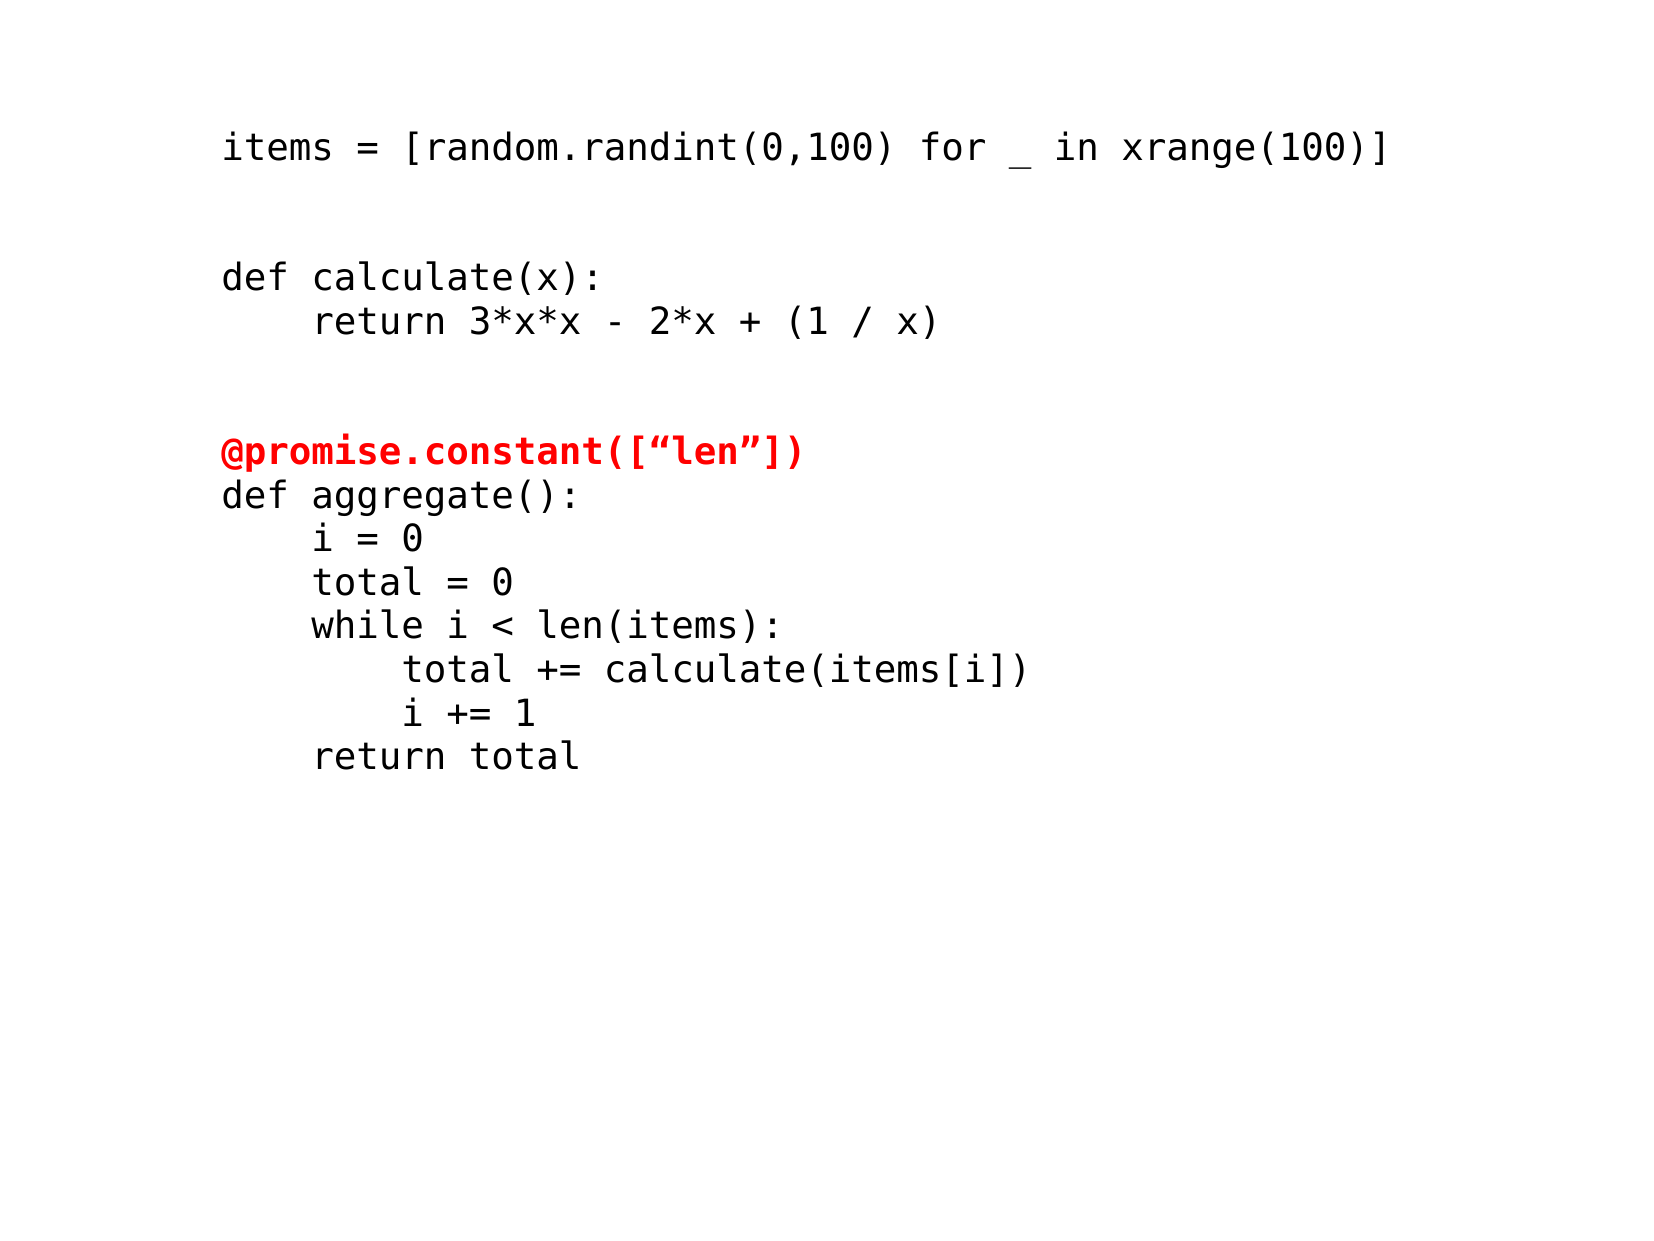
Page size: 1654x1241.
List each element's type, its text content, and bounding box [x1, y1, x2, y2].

text_box items = [random.randint(0,100) for _ in xrange(100)] def calculate(x): return 3*x*x - 2*x + (1 / x) @promise.constant([“len”]) def aggregate(): i = 0 total = 0 while i < len(items): total += calculate(items[i]) i += 1 return total [206, 118, 1477, 830]
